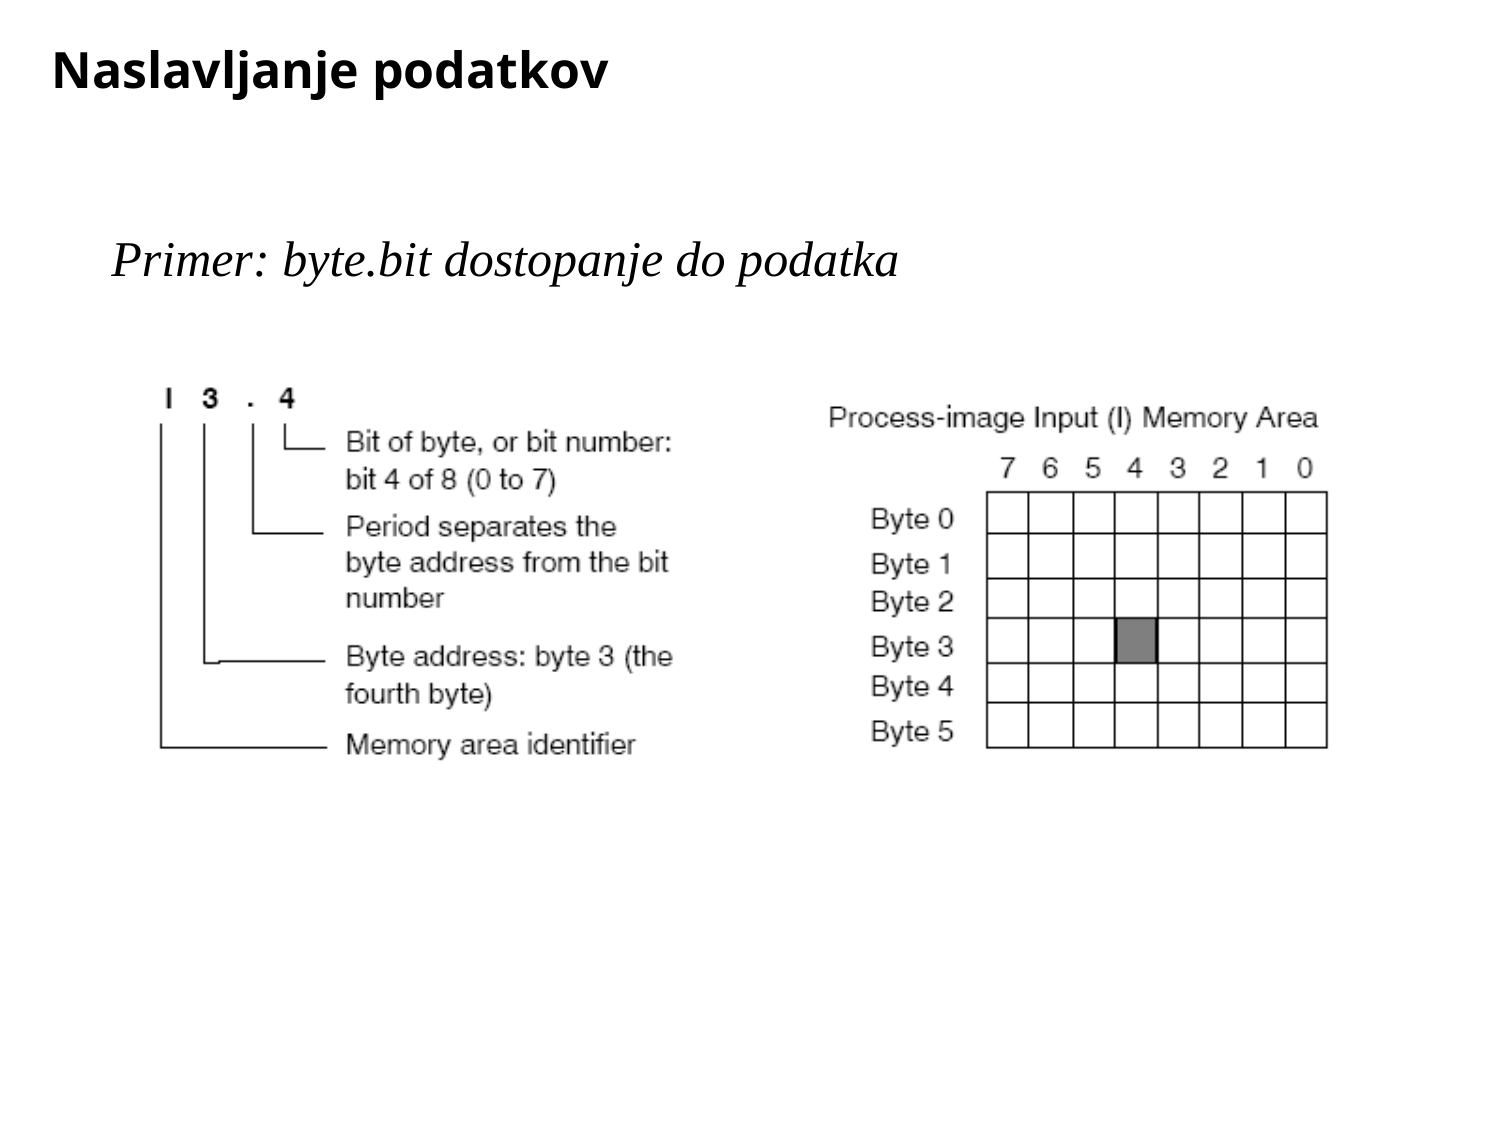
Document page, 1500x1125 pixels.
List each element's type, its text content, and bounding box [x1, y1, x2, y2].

text_box Naslavljanje podatkov [36, 30, 625, 106]
text_box Primer: byte.bit dostopanje do podatka [96, 219, 916, 295]
picture [138, 360, 1362, 766]
